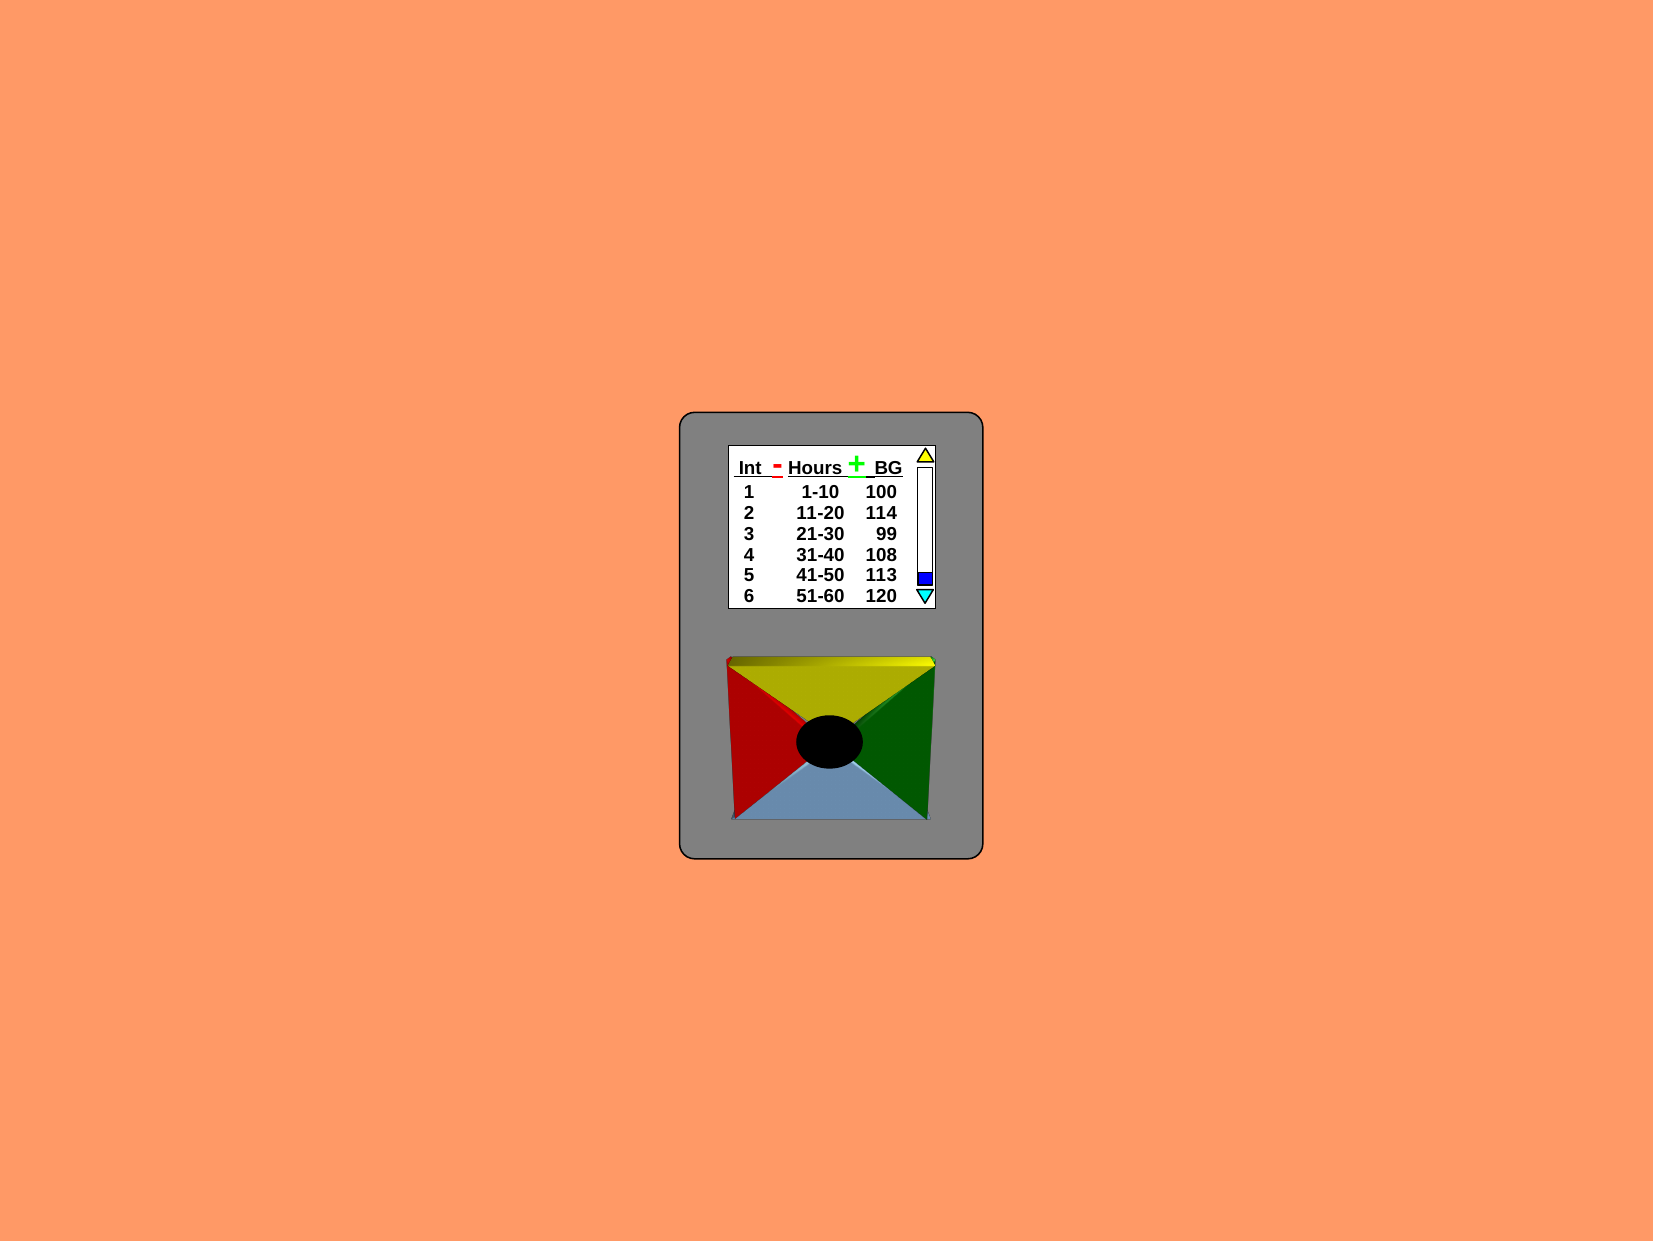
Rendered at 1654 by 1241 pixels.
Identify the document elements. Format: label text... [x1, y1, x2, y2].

text_box Int - Hours + BG 1 1-10 100 2 11-20 114 3 21-30 99 4 31-40 108 5 41-50 113 6 51-60 120 [718, 439, 933, 615]
text_box [679, 412, 983, 859]
